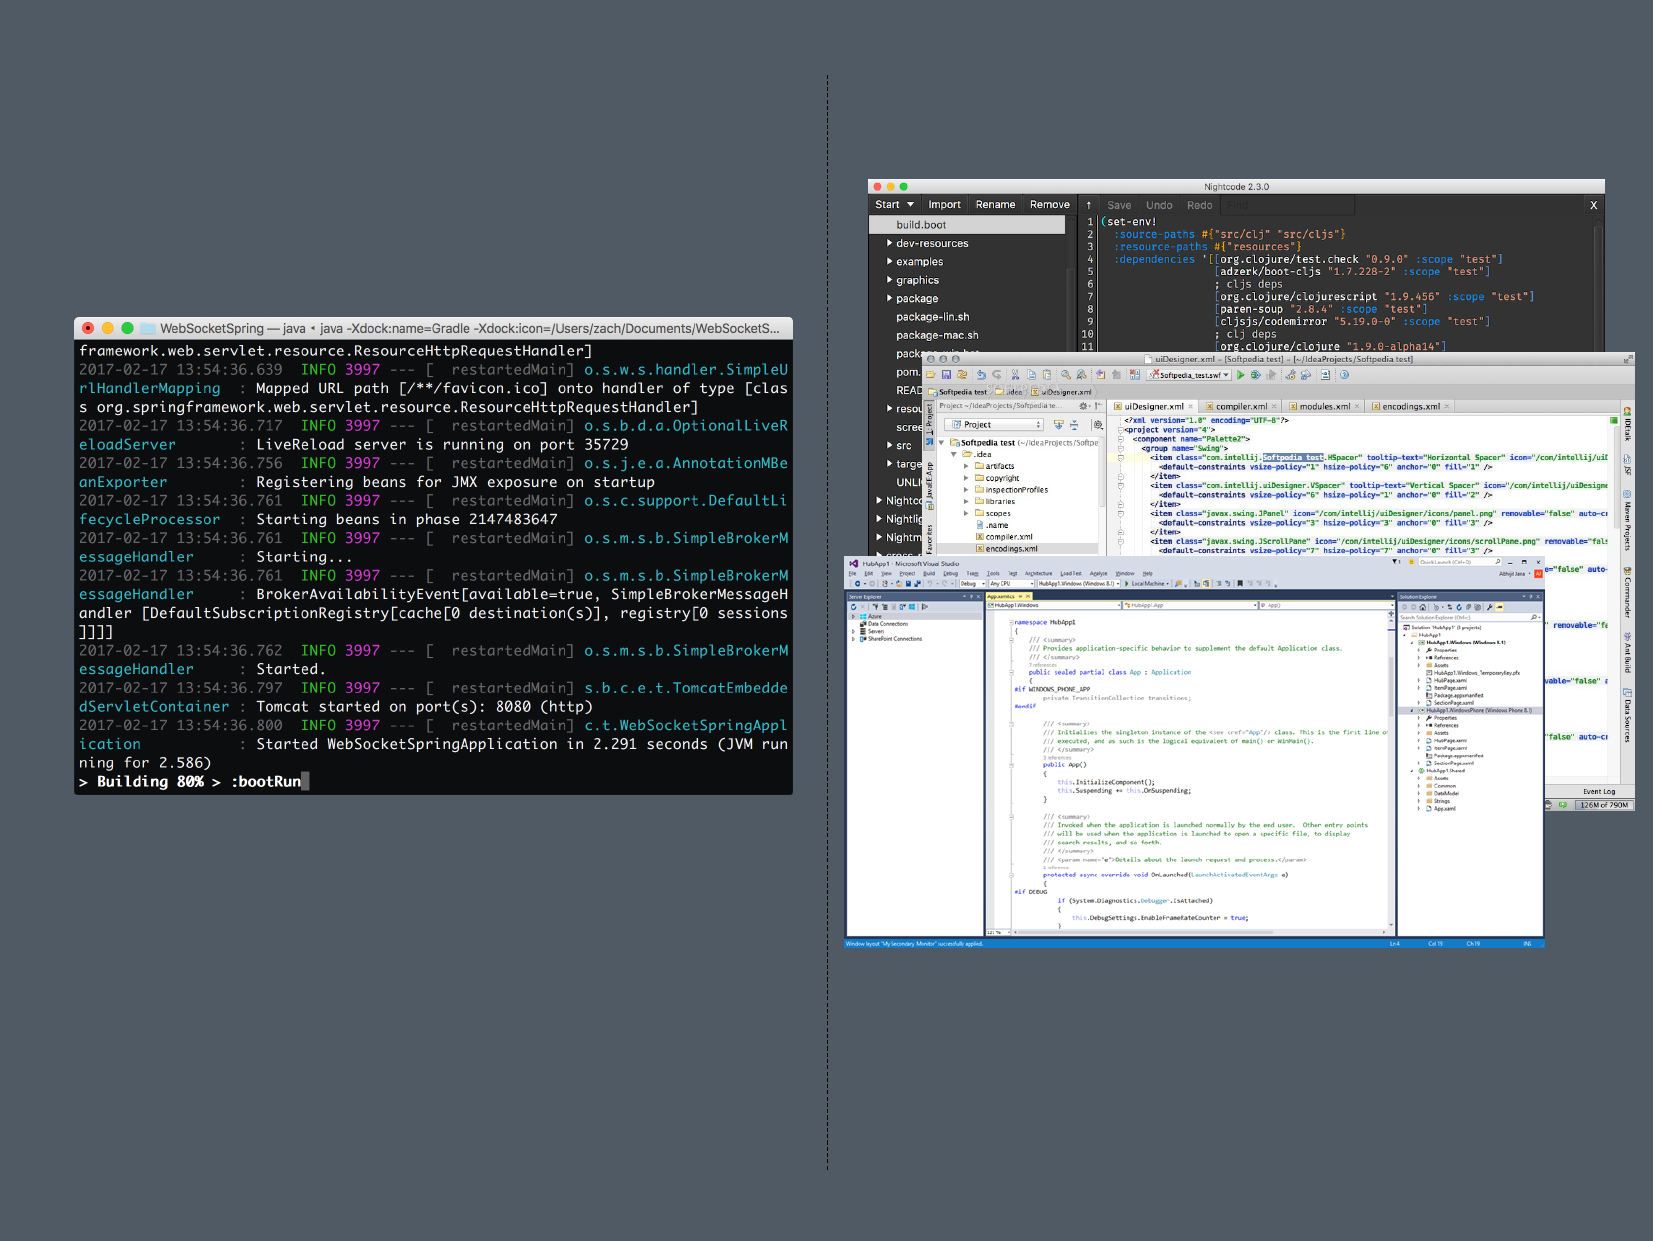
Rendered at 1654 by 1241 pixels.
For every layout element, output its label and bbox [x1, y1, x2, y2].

picture [844, 179, 1635, 948]
picture [74, 317, 793, 796]
